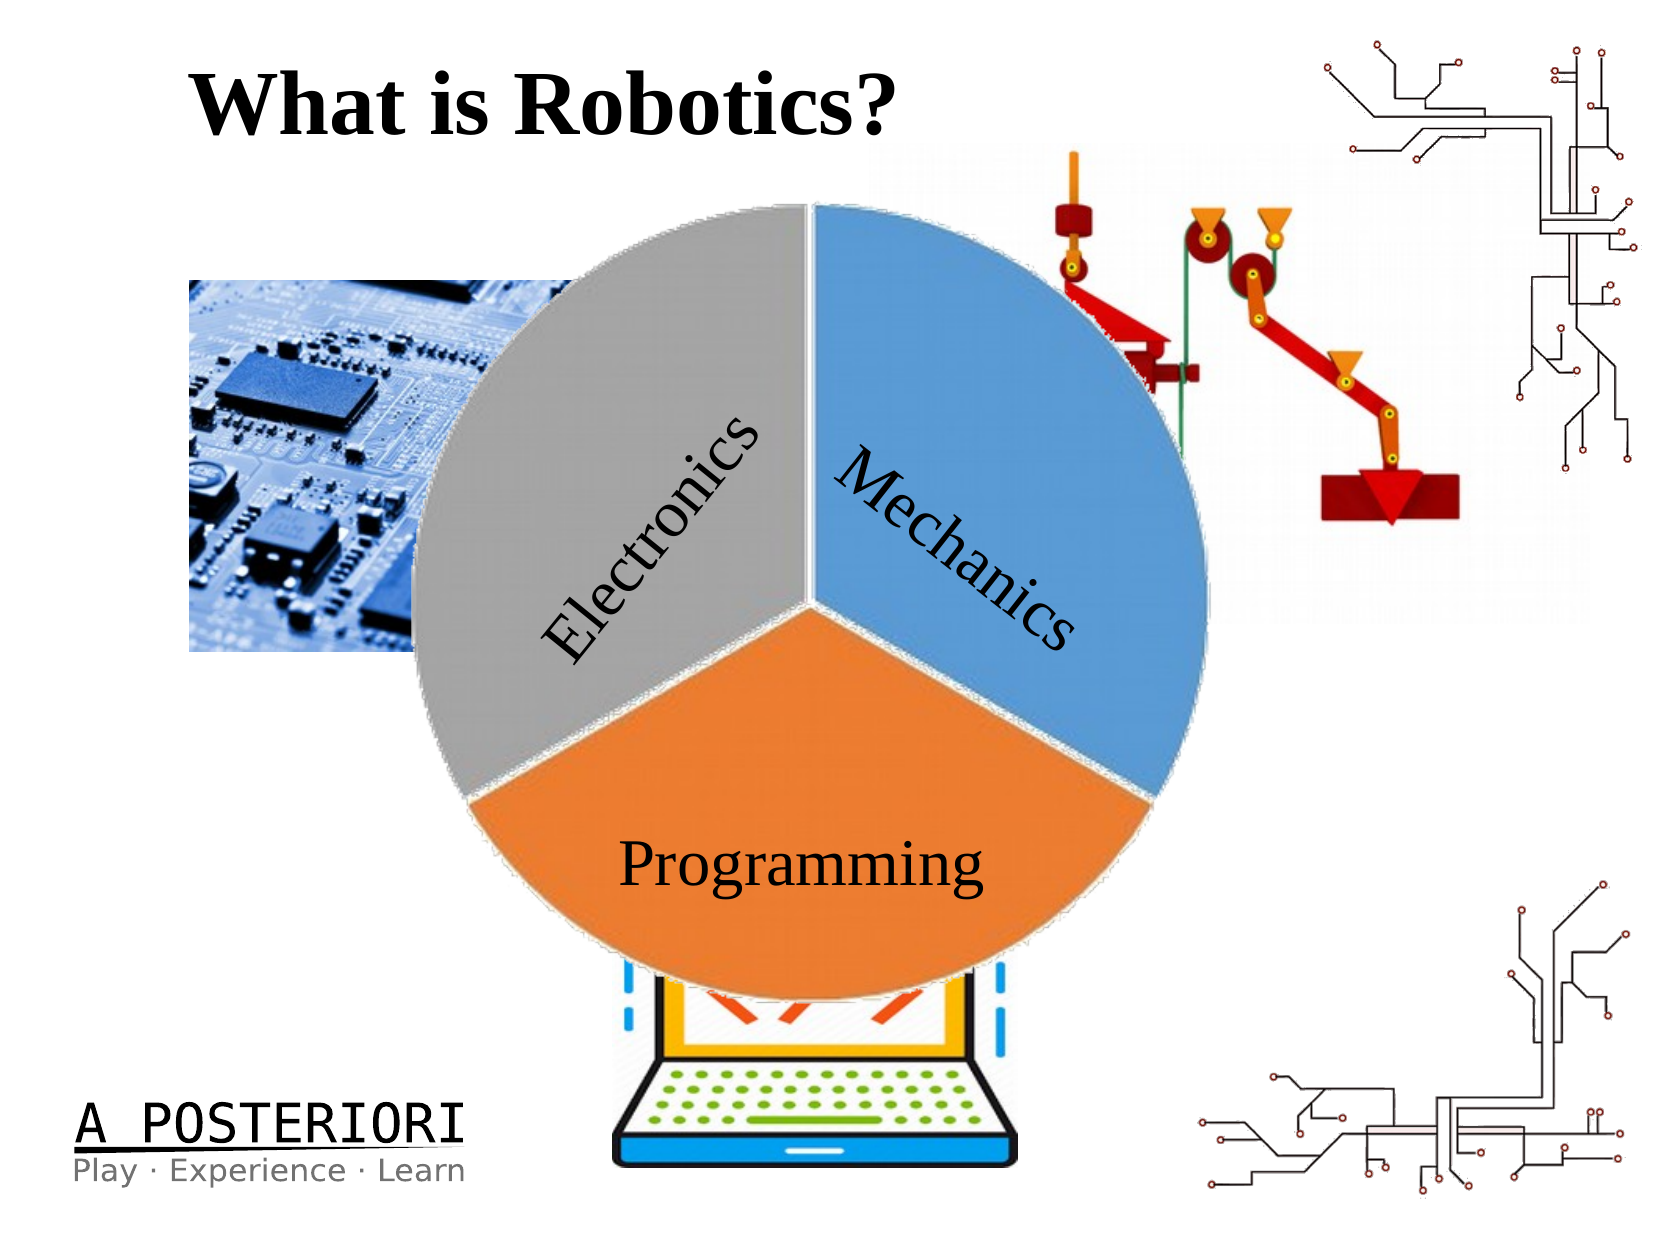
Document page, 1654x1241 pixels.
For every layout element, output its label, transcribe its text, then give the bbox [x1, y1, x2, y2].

text_box Programming [618, 751, 994, 900]
picture [189, 35, 1643, 1201]
picture [73, 1101, 466, 1189]
text_box Mechanics [823, 371, 1163, 684]
title What is Robotics? [11, 14, 1077, 192]
subtitle Electronics [469, 338, 783, 677]
